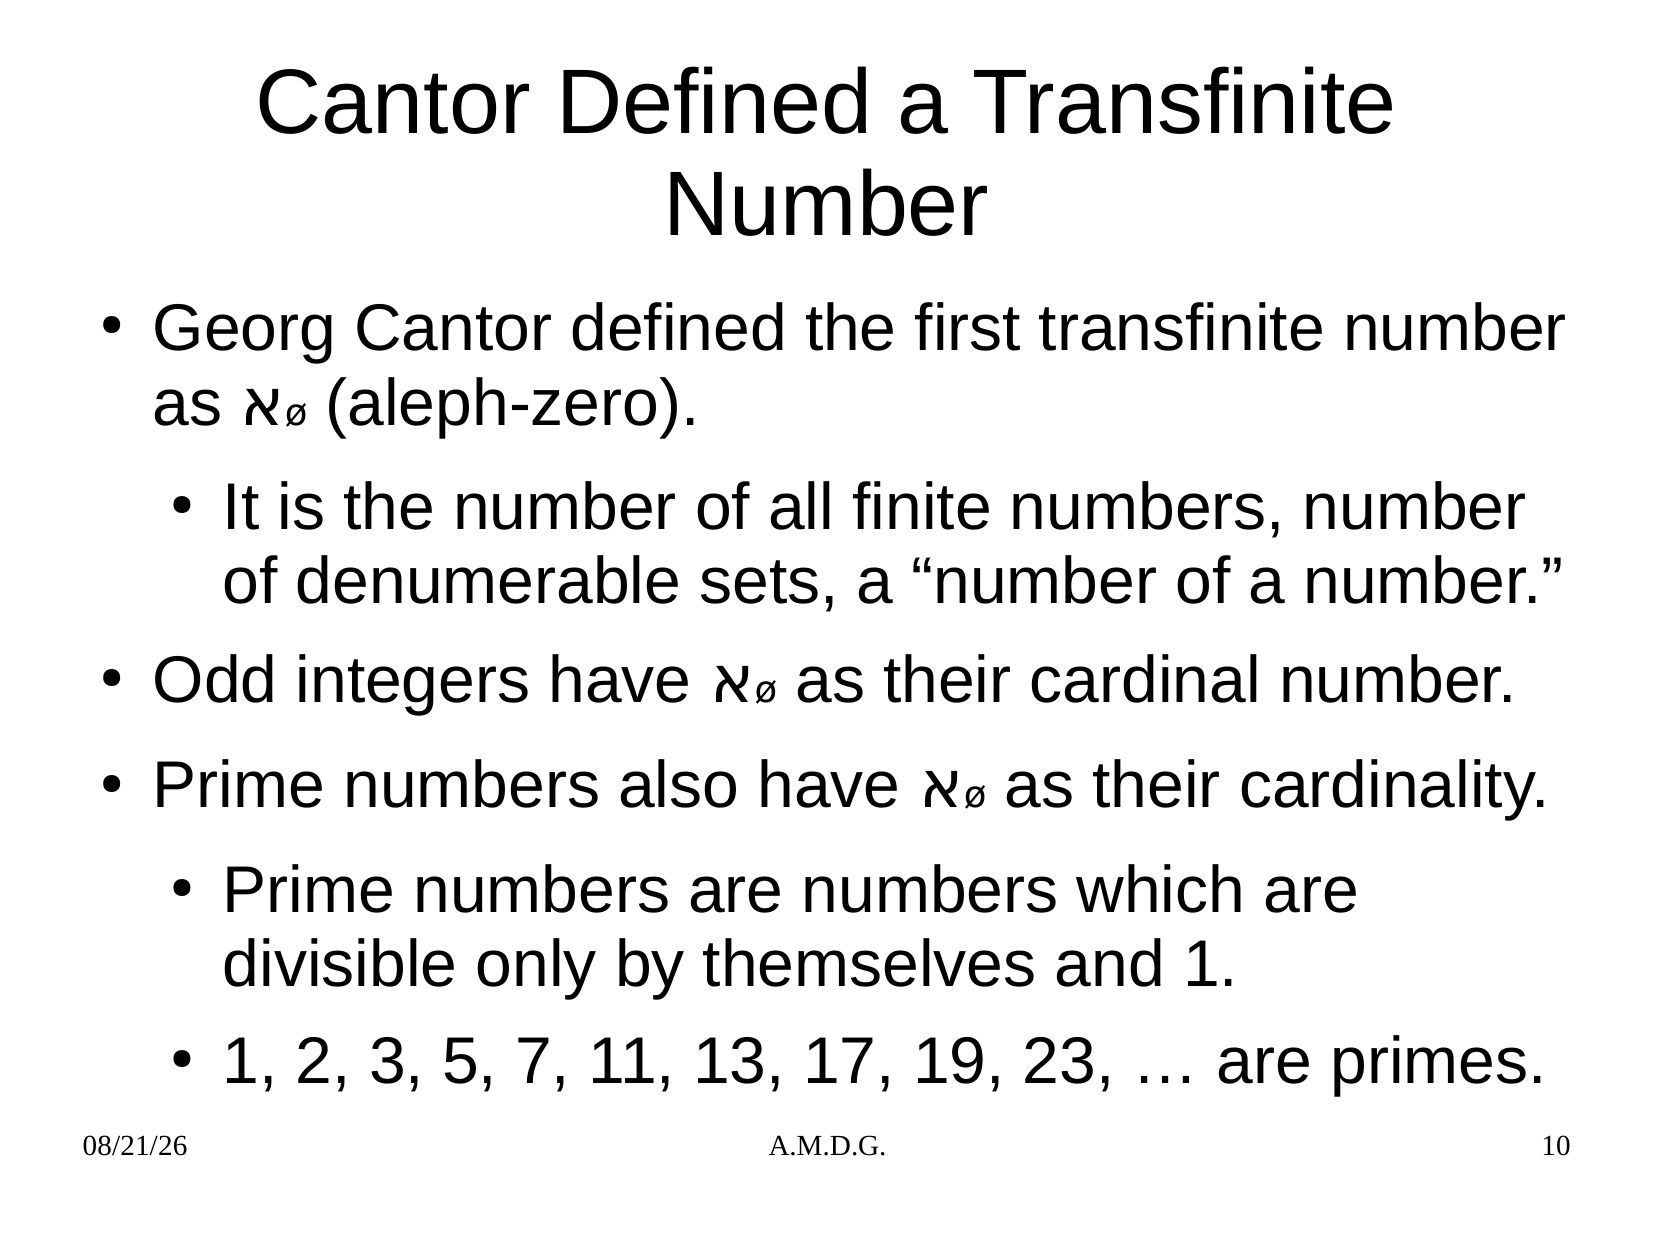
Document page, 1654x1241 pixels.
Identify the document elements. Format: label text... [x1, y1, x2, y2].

list Georg Cantor defined the first transfinite number as אø (aleph-zero). It is the number of all finite numbers, number of denumerable sets, a “number of a number.” Odd integers have אø as their cardinal number. Prime numbers also have אø as their cardinality. Prime numbers are numbers which are divisible only by themselves and 1. 1, 2, 3, 5, 7, 11, 13, 17, 19, 23, … are primes. [82, 290, 1571, 1109]
title Cantor Defined a Transfinite Number [82, 49, 1571, 257]
